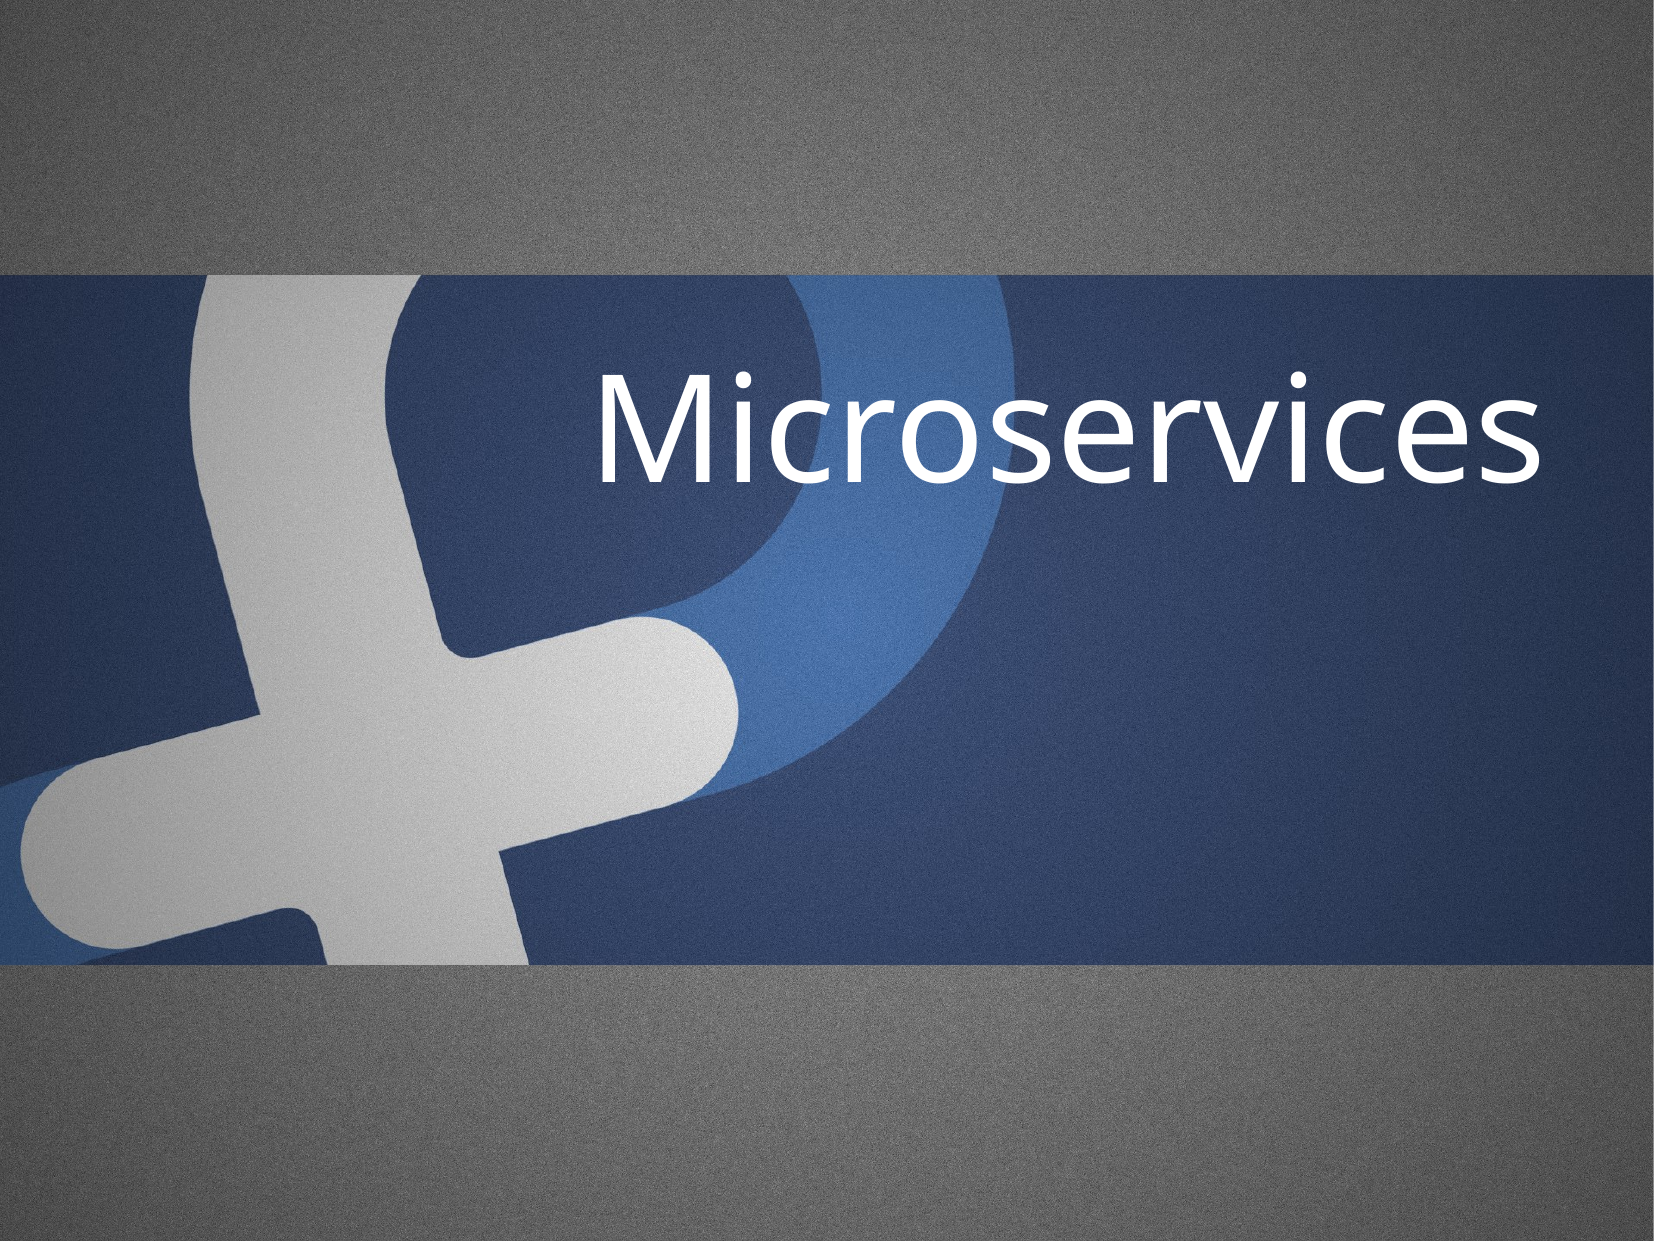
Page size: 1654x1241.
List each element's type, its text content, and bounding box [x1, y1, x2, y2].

picture [0, 0, 1654, 1241]
text_box Microservices [447, 315, 1562, 654]
